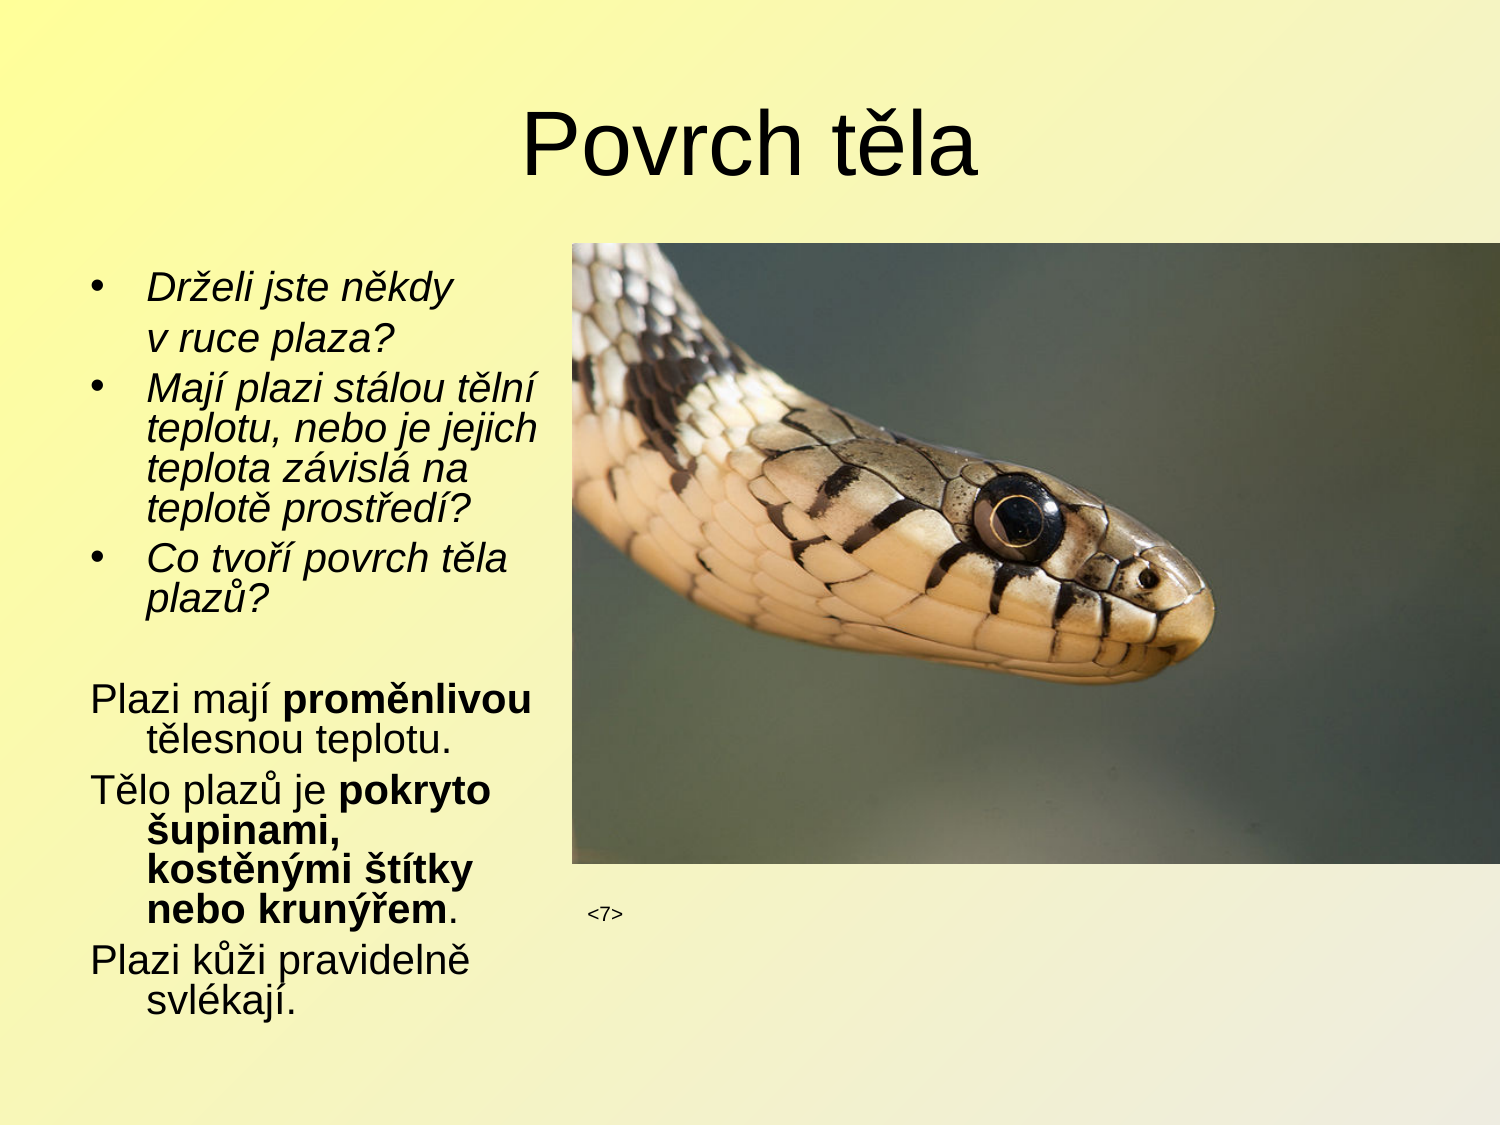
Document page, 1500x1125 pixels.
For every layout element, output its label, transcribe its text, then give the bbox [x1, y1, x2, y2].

title Povrch těla [75, 45, 1426, 233]
list Drželi jste někdy v ruce plaza? Mají plazi stálou tělní teplotu, nebo je jejich teplota závislá na teplotě prostředí? Co tvoří povrch těla plazů? Plazi mají proměnlivou tělesnou teplotu. Tělo plazů je pokryto šupinami, kostěnými štítky nebo krunýřem. Plazi kůži pravidelně svlékají. [74, 262, 573, 1088]
text_box <7> [572, 893, 798, 934]
picture [572, 243, 1500, 864]
